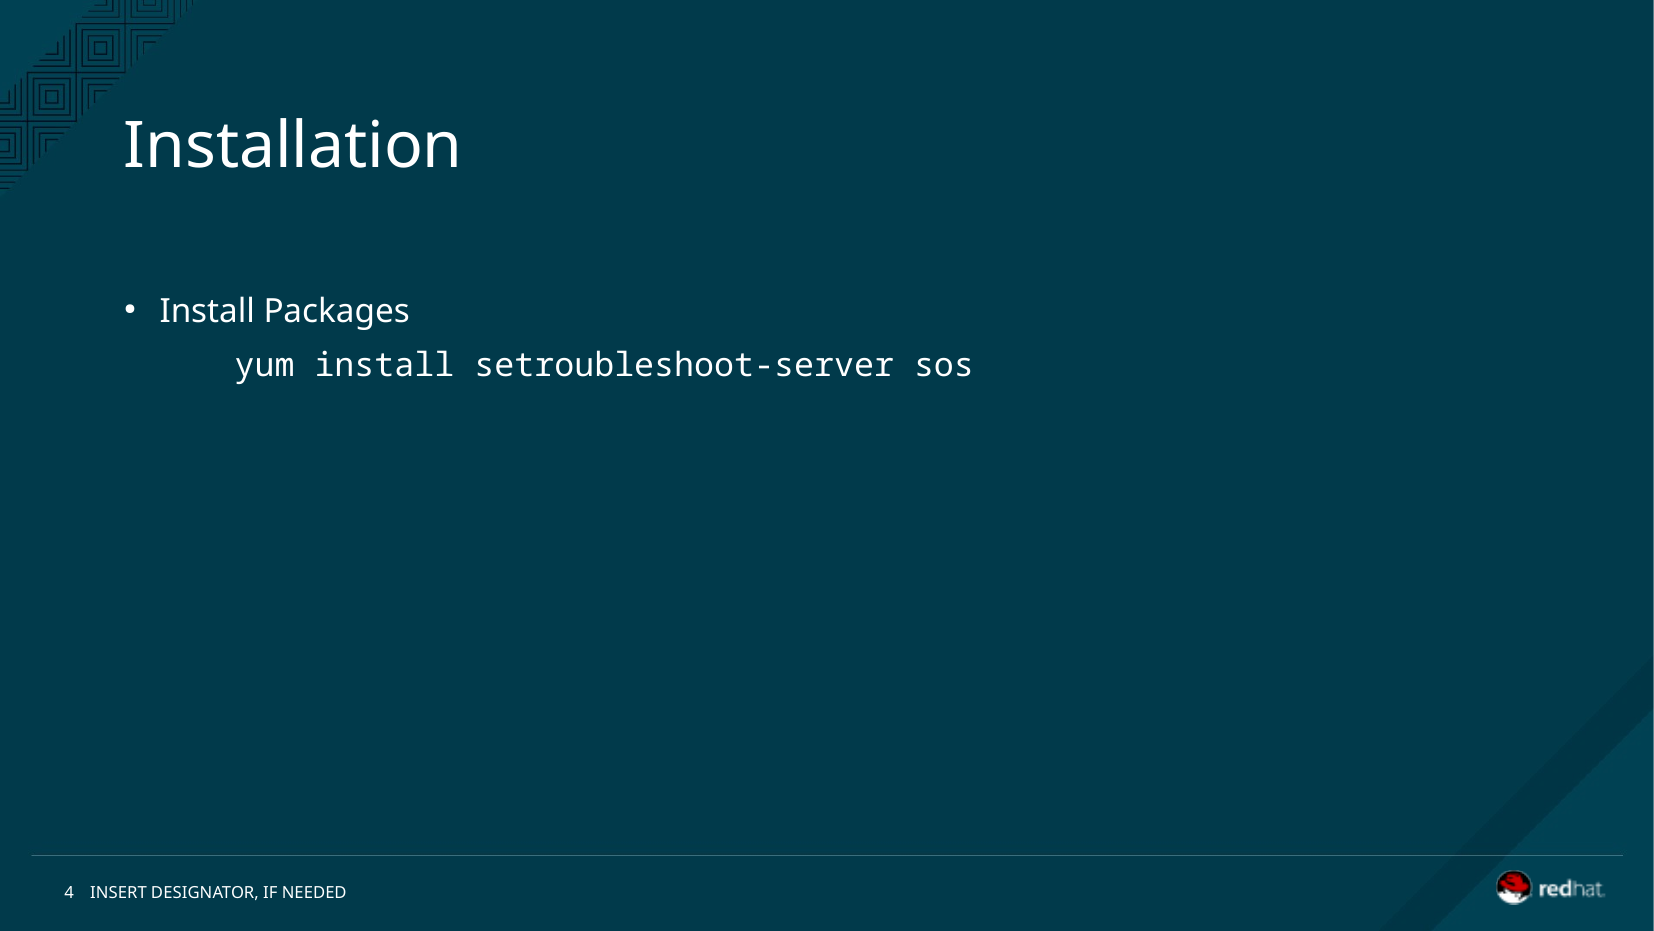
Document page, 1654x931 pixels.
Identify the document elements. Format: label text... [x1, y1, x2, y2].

picture [70, 33, 74, 61]
text_box Install Packages yum install setroubleshoot-server sos [124, 286, 1501, 638]
picture [1540, 879, 1605, 897]
title Installation [124, 0, 1530, 187]
picture [1497, 871, 1532, 904]
